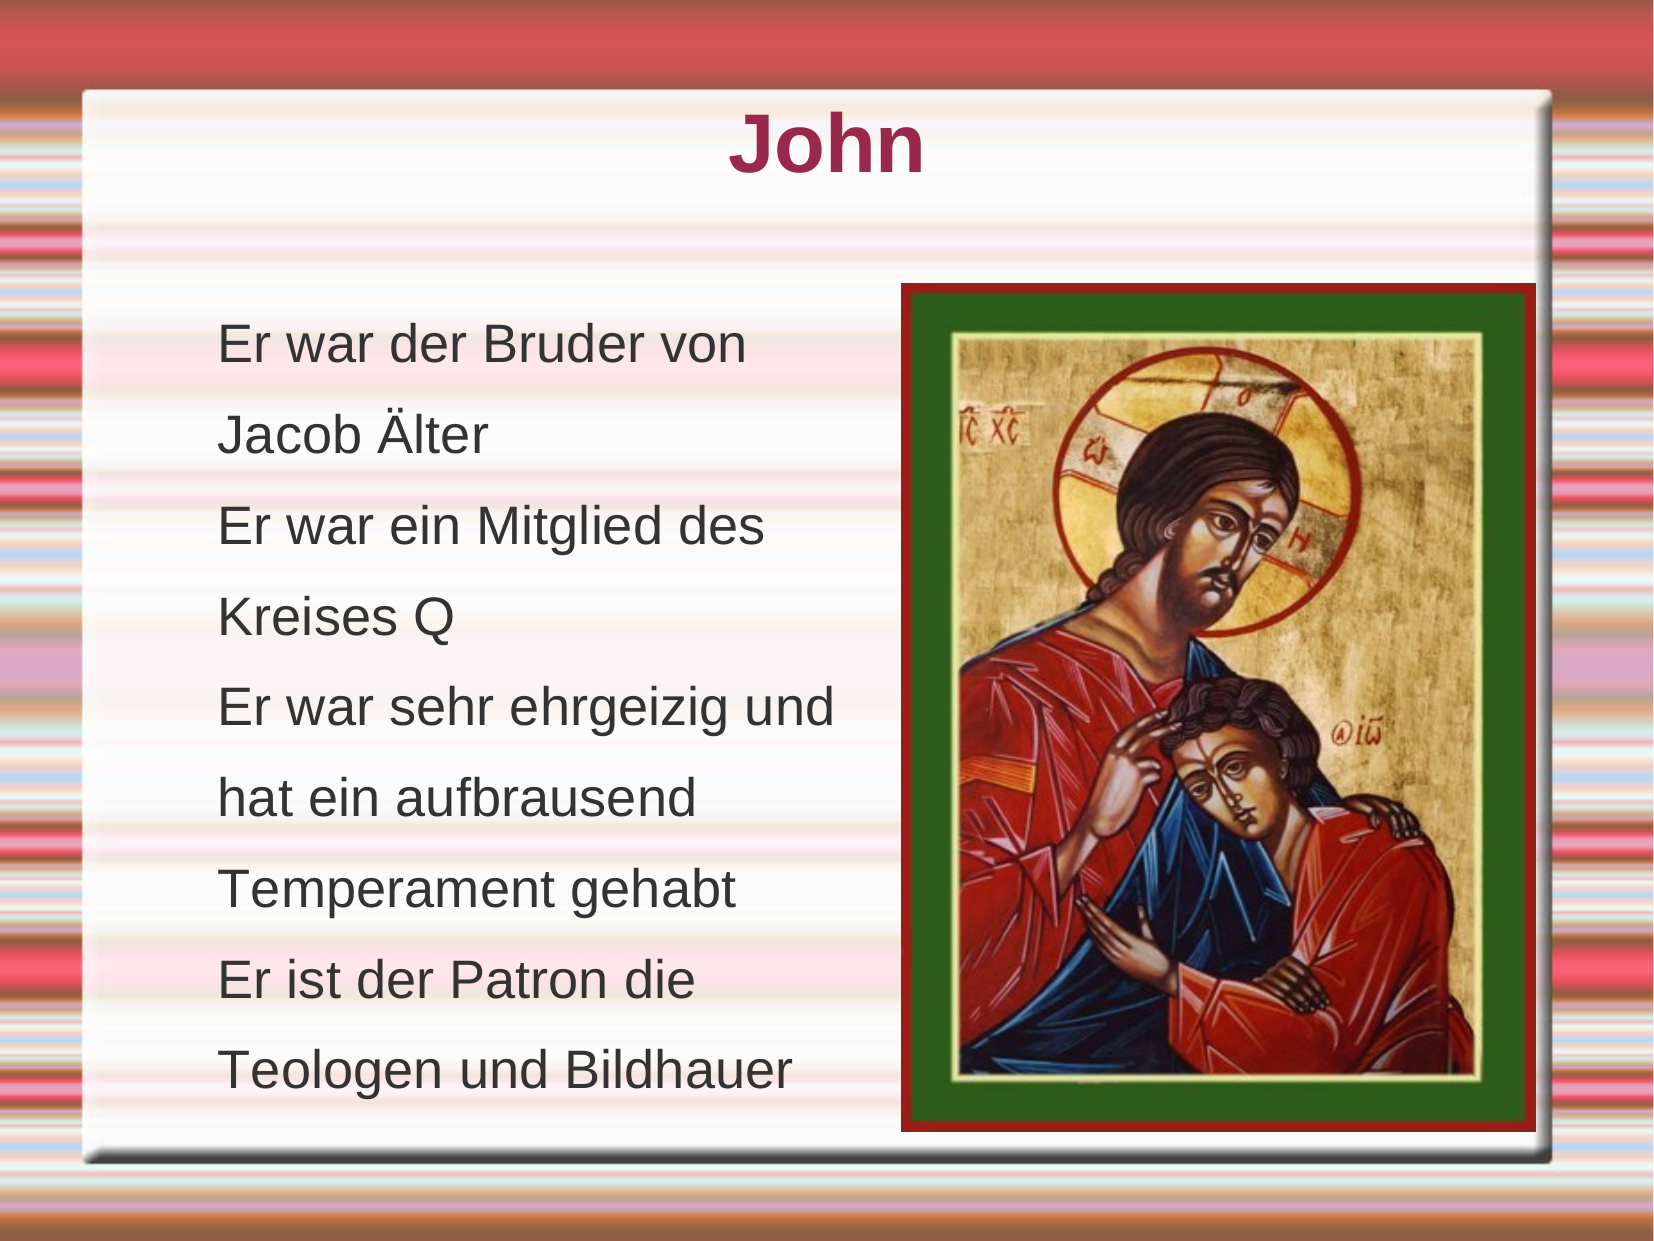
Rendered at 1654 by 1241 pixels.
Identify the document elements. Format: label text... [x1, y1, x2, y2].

picture [0, 0, 1654, 1241]
list Er war der Bruder von Jacob Älter Er war ein Mitglied des Kreises Q Er war sehr ehrgeizig und hat ein aufbrausend Temperament gehabt Er ist der Patron die Teologen und Bildhauer [134, 283, 902, 1161]
title John [121, 50, 1534, 237]
